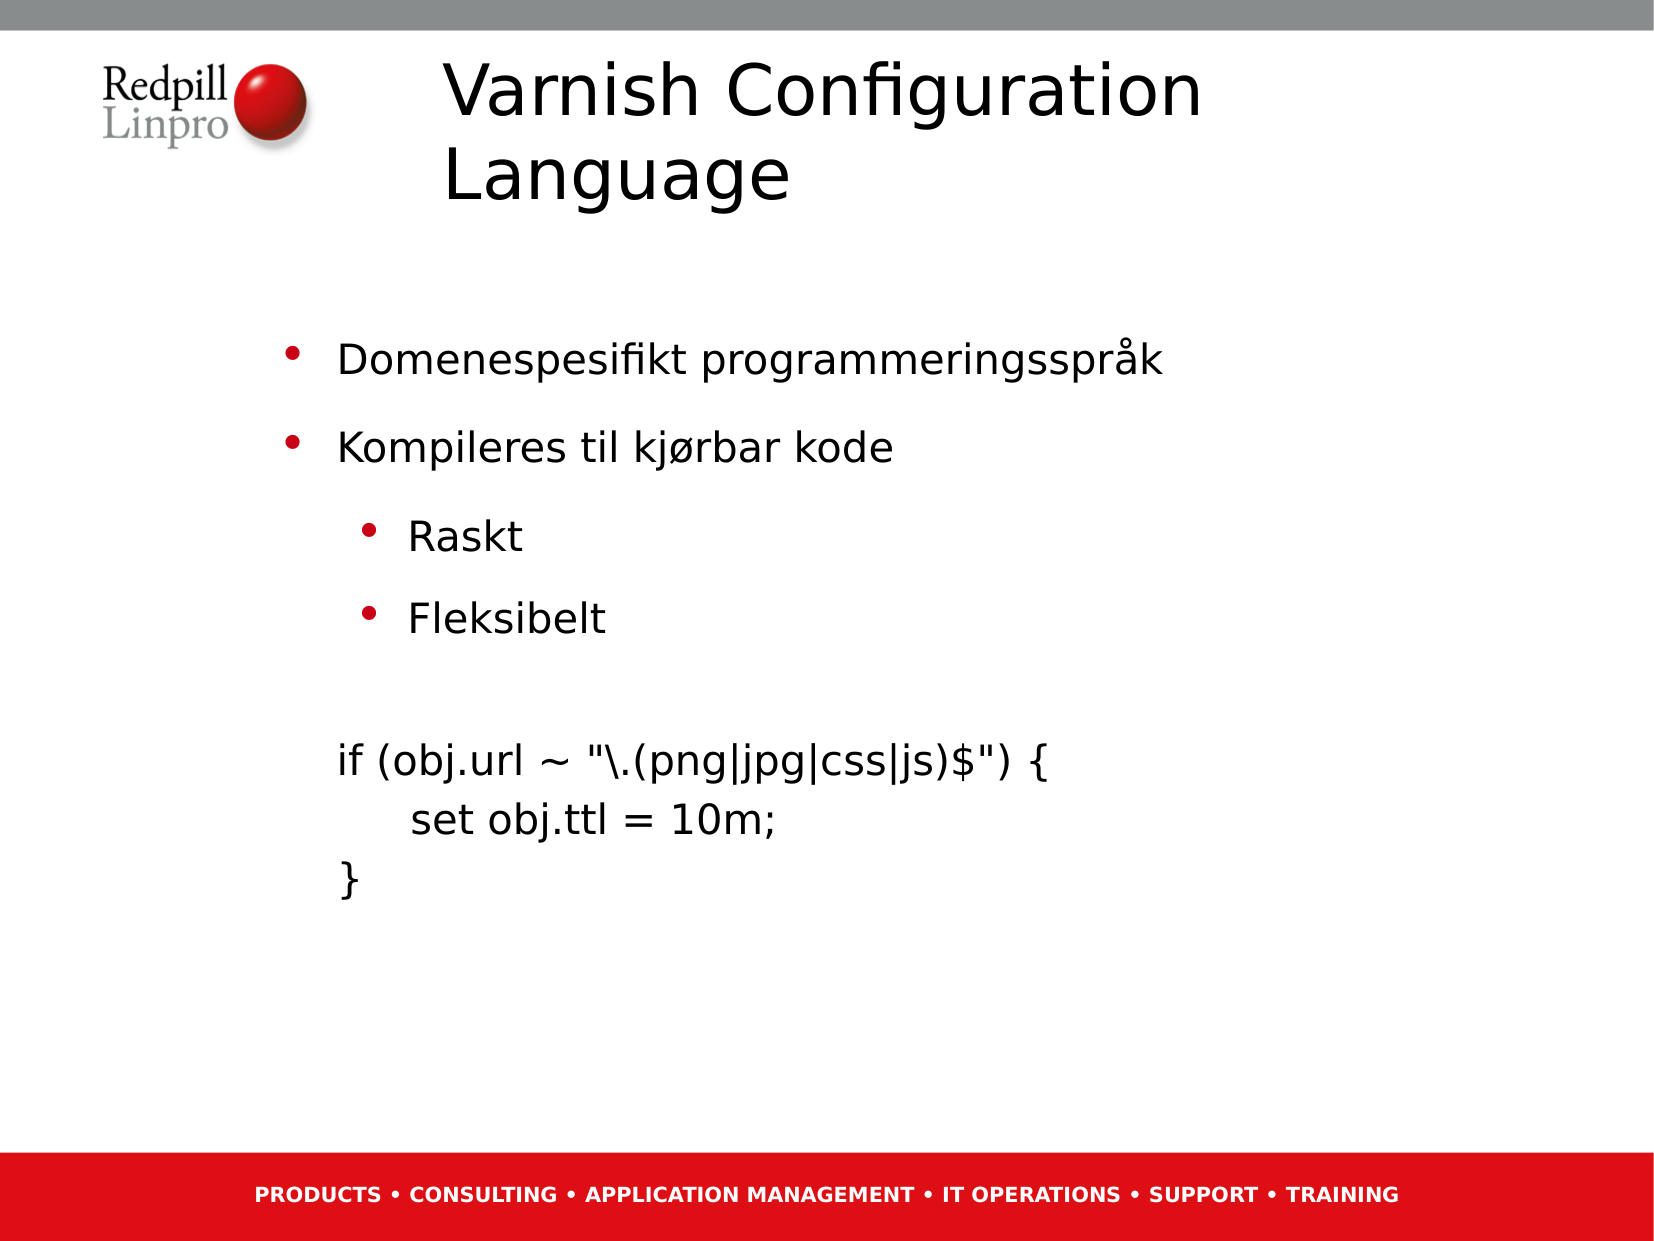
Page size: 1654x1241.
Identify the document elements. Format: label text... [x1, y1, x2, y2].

title Varnish Configuration Language [442, 49, 1571, 296]
picture [0, 0, 1654, 1241]
list Domenespesifikt programmeringsspråk Kompileres til kjørbar kode Raskt Fleksibelt if (obj.url ~ "\.(png|jpg|css|js)$") { set obj.ttl = 10m; } [265, 324, 1571, 1094]
